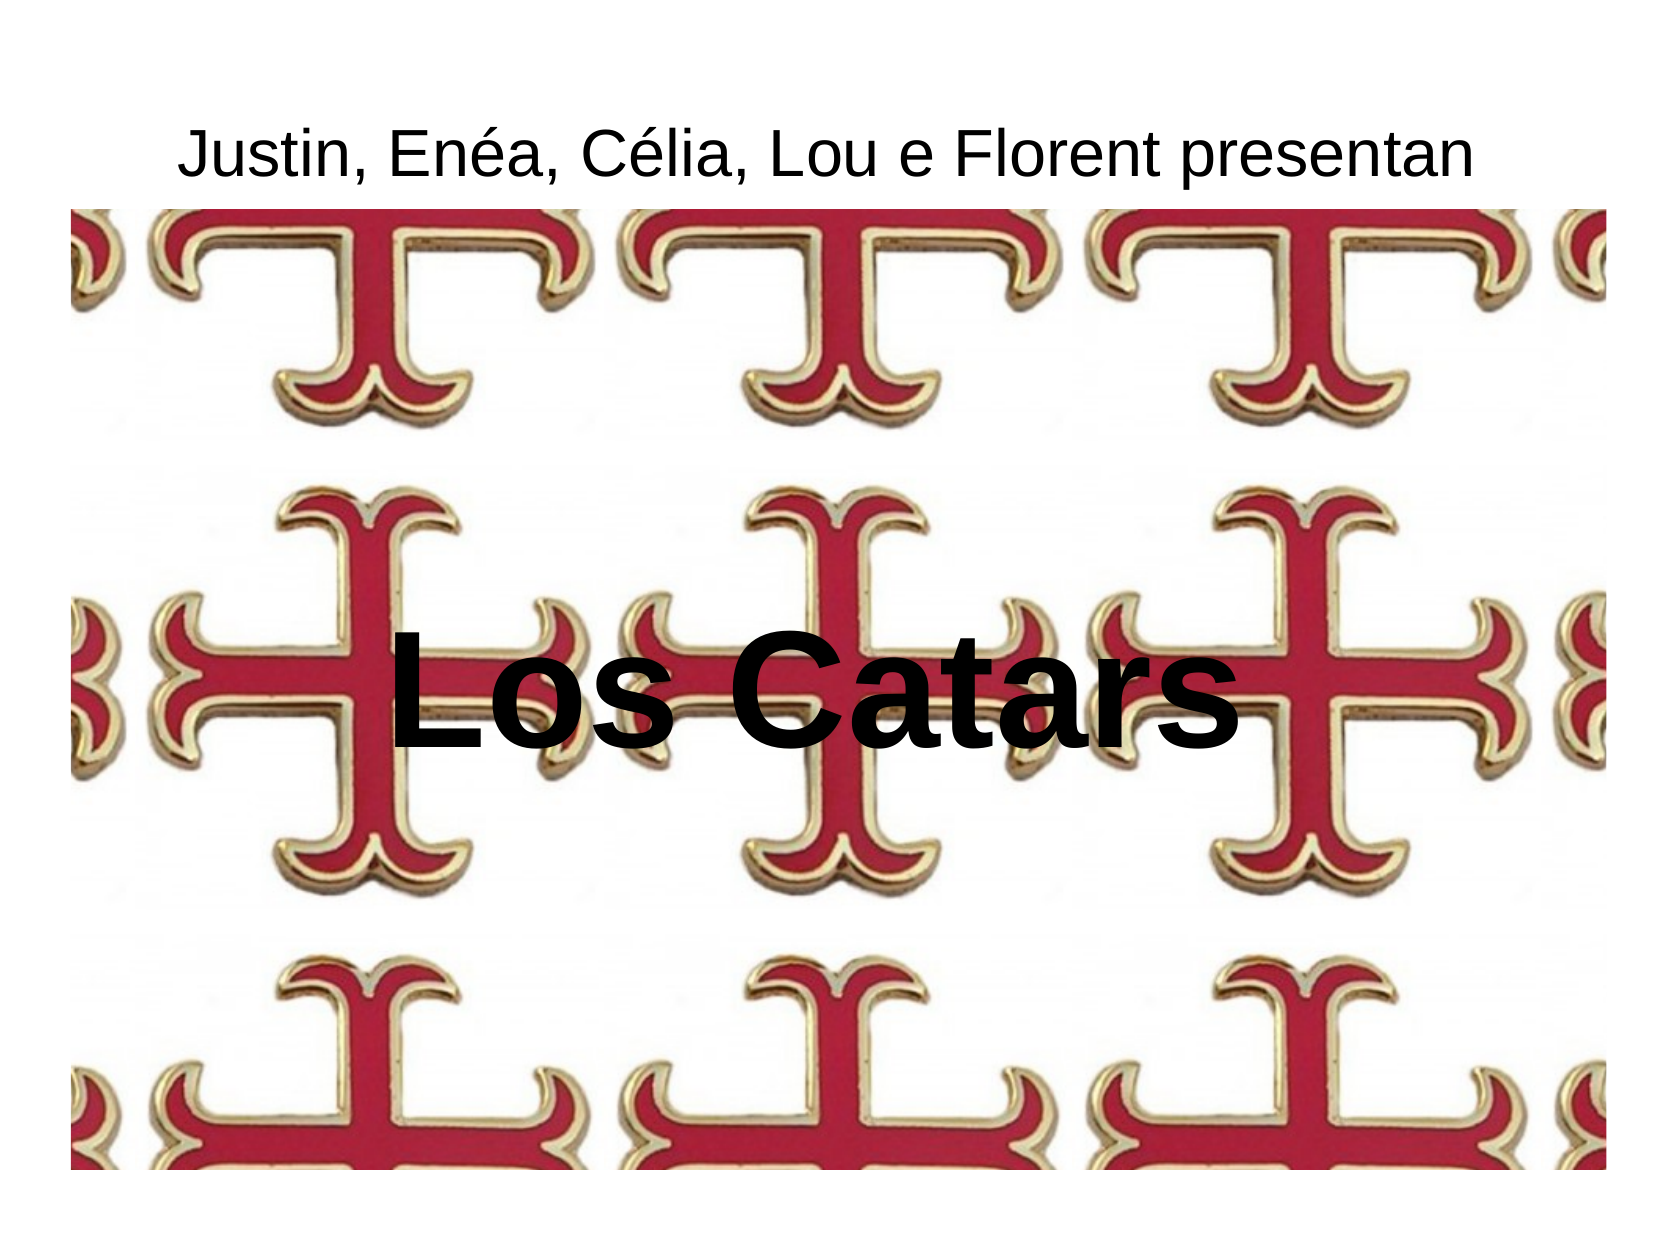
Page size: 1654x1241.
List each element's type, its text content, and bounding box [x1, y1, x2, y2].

title Justin, Enéa, Célia, Lou e Florent presentan [82, 49, 1571, 209]
subtitle Los Catars [70, 209, 1607, 1170]
